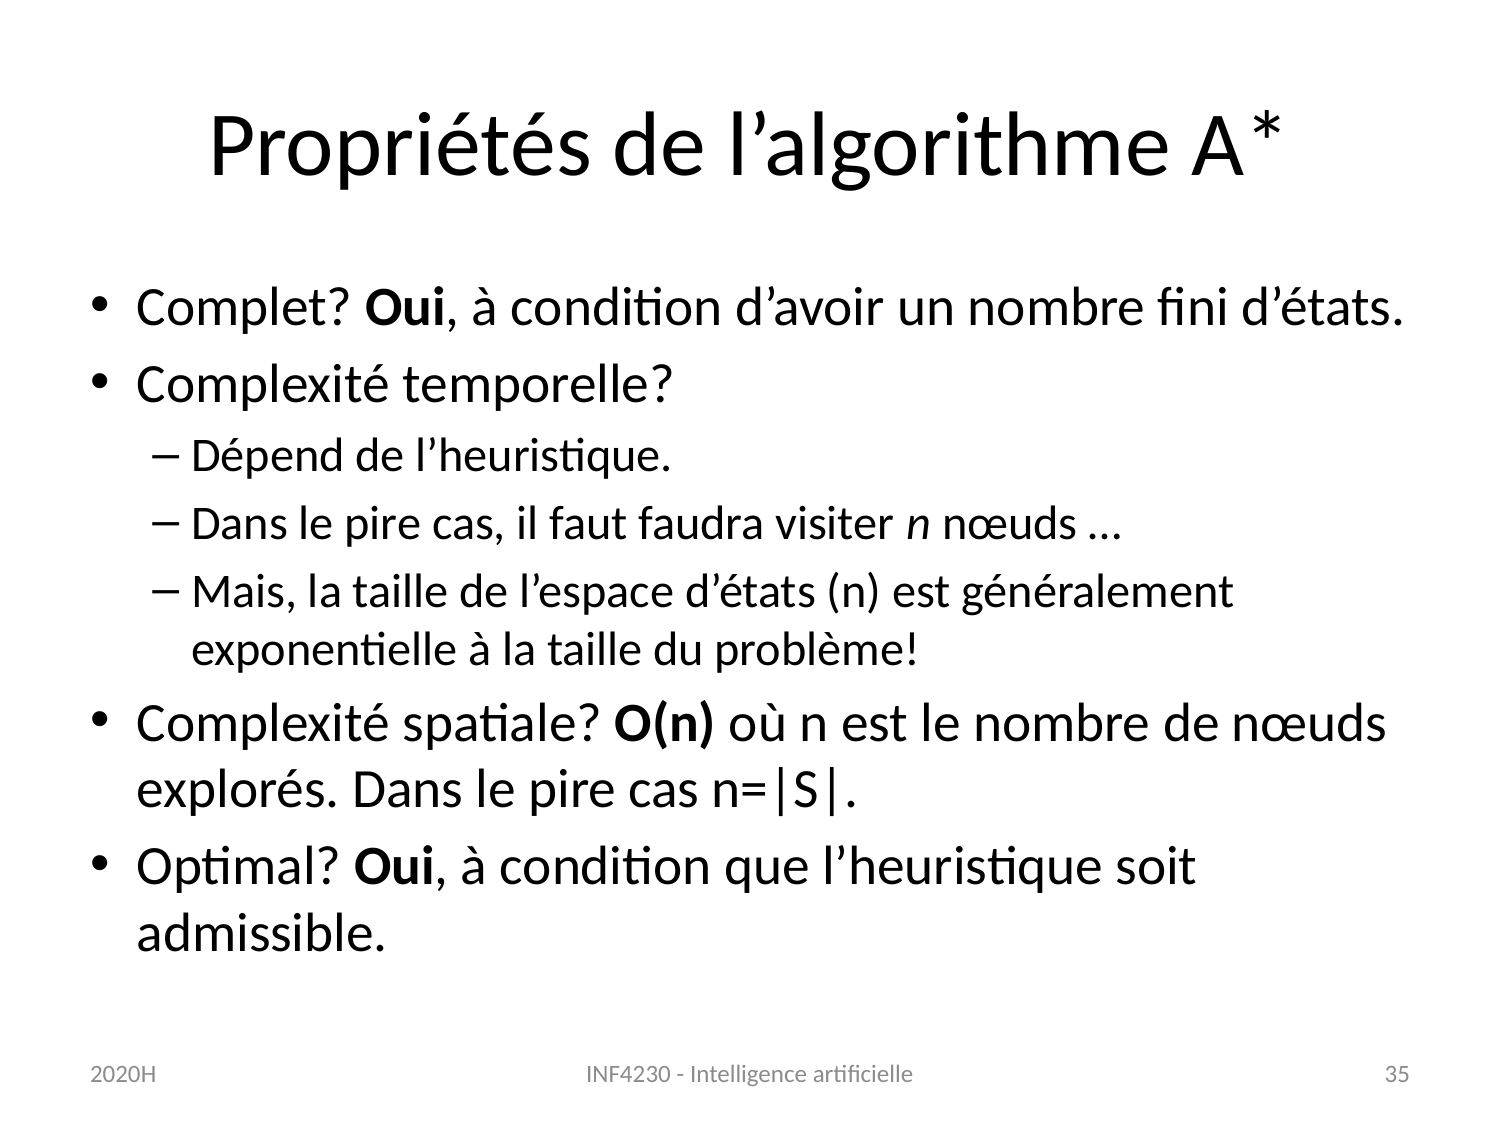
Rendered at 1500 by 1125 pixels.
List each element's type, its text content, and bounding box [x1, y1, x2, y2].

slide_number <numéro> [1074, 1042, 1425, 1103]
footer INF4230 - Intelligence artificielle [512, 1042, 988, 1103]
list Complet? Oui, à condition d’avoir un nombre fini d’états. Complexité temporelle? Dépend de l’heuristique. Dans le pire cas, il faut faudra visiter n nœuds … Mais, la taille de l’espace d’états (n) est généralement exponentielle à la taille du problème! Complexité spatiale? O(n) où n est le nombre de nœuds explorés. Dans le pire cas n=|S|. Optimal? Oui, à condition que l’heuristique soit admissible. [75, 262, 1425, 1025]
slide_number 2020H [75, 1042, 425, 1103]
title Propriétés de l’algorithme A* [75, 45, 1425, 233]
